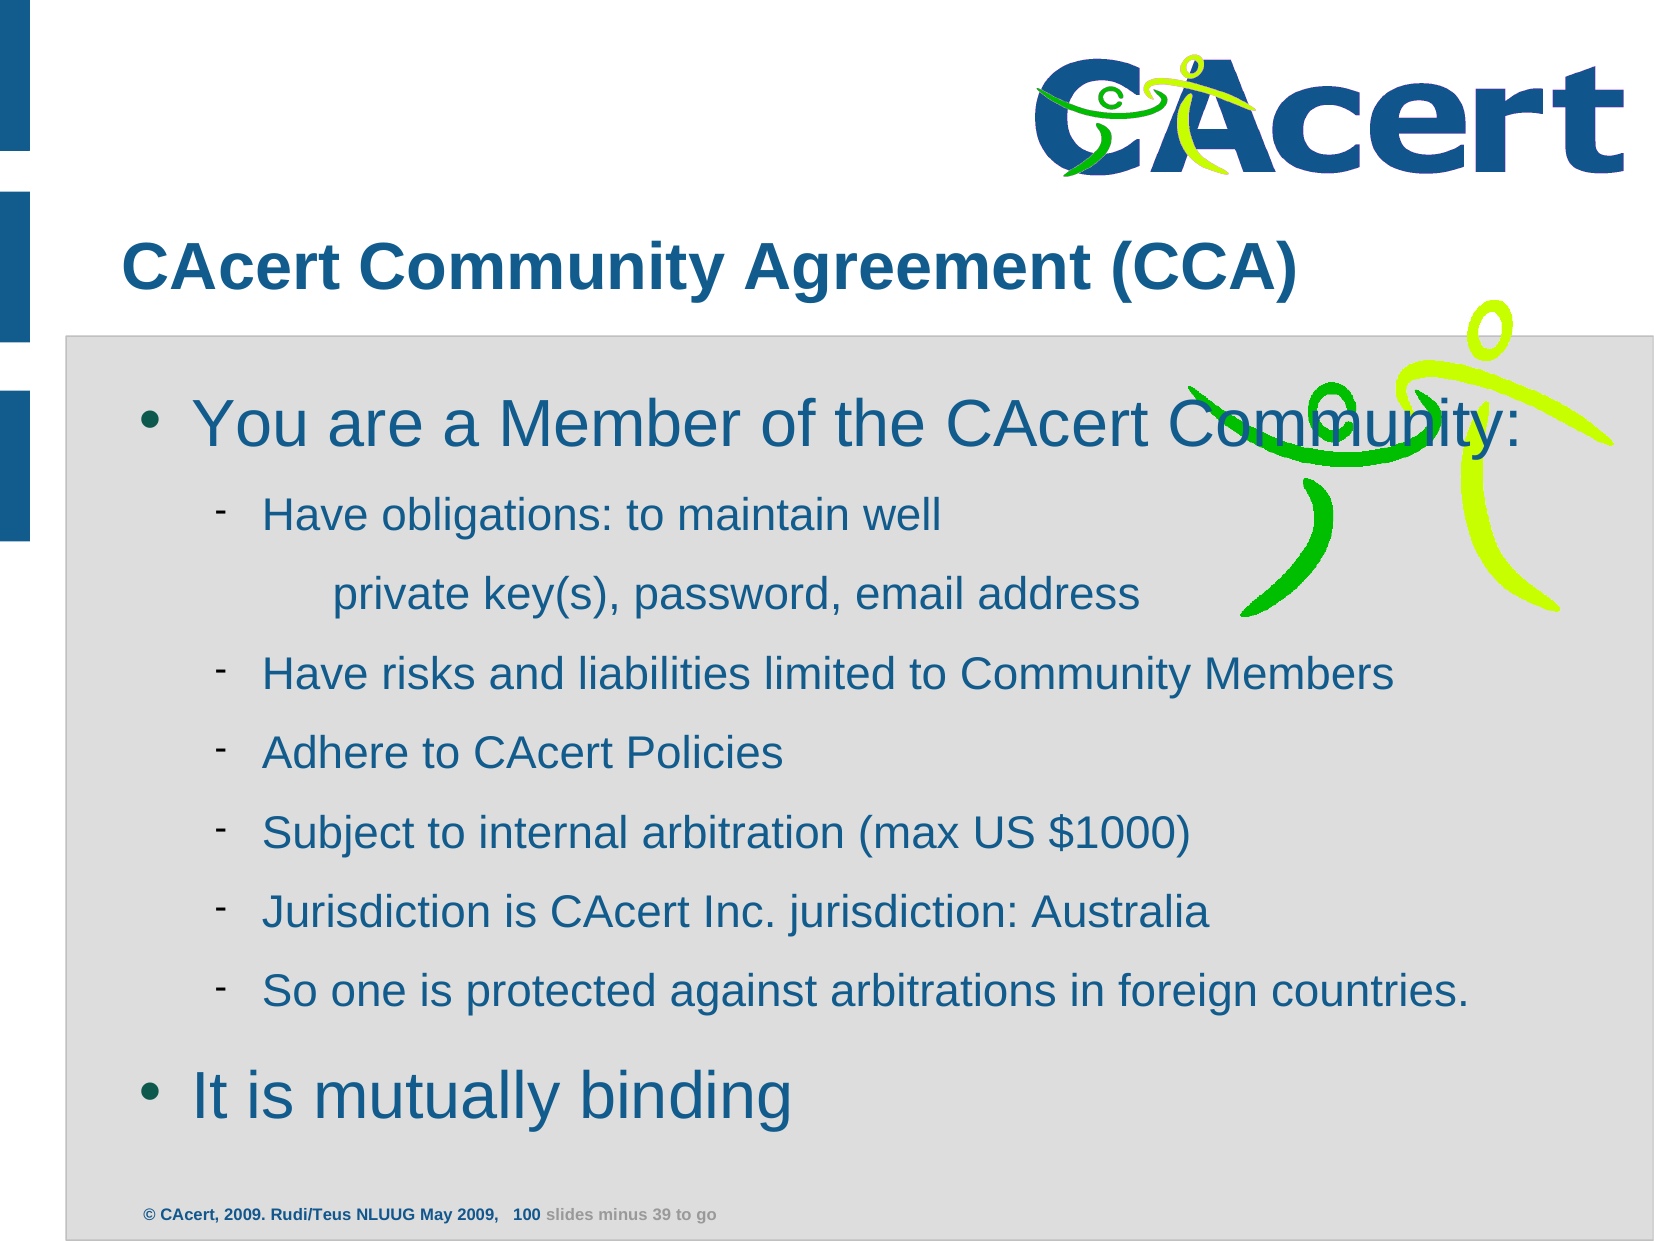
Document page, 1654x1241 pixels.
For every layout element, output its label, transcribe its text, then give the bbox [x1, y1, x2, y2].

picture [1181, 295, 1654, 621]
list You are a Member of the CAcert Community: Have obligations: to maintain well private key(s), password, email address Have risks and liabilities limited to Community Members Adhere to CAcert Policies Subject to internal arbitration (max US $1000) Jurisdiction is CAcert Inc. jurisdiction: Australia So one is protected against arbitrations in foreign countries. It is mutually binding [121, 344, 1594, 1238]
picture [1033, 53, 1625, 178]
title CAcert Community Agreement (CCA) [121, 177, 1533, 315]
